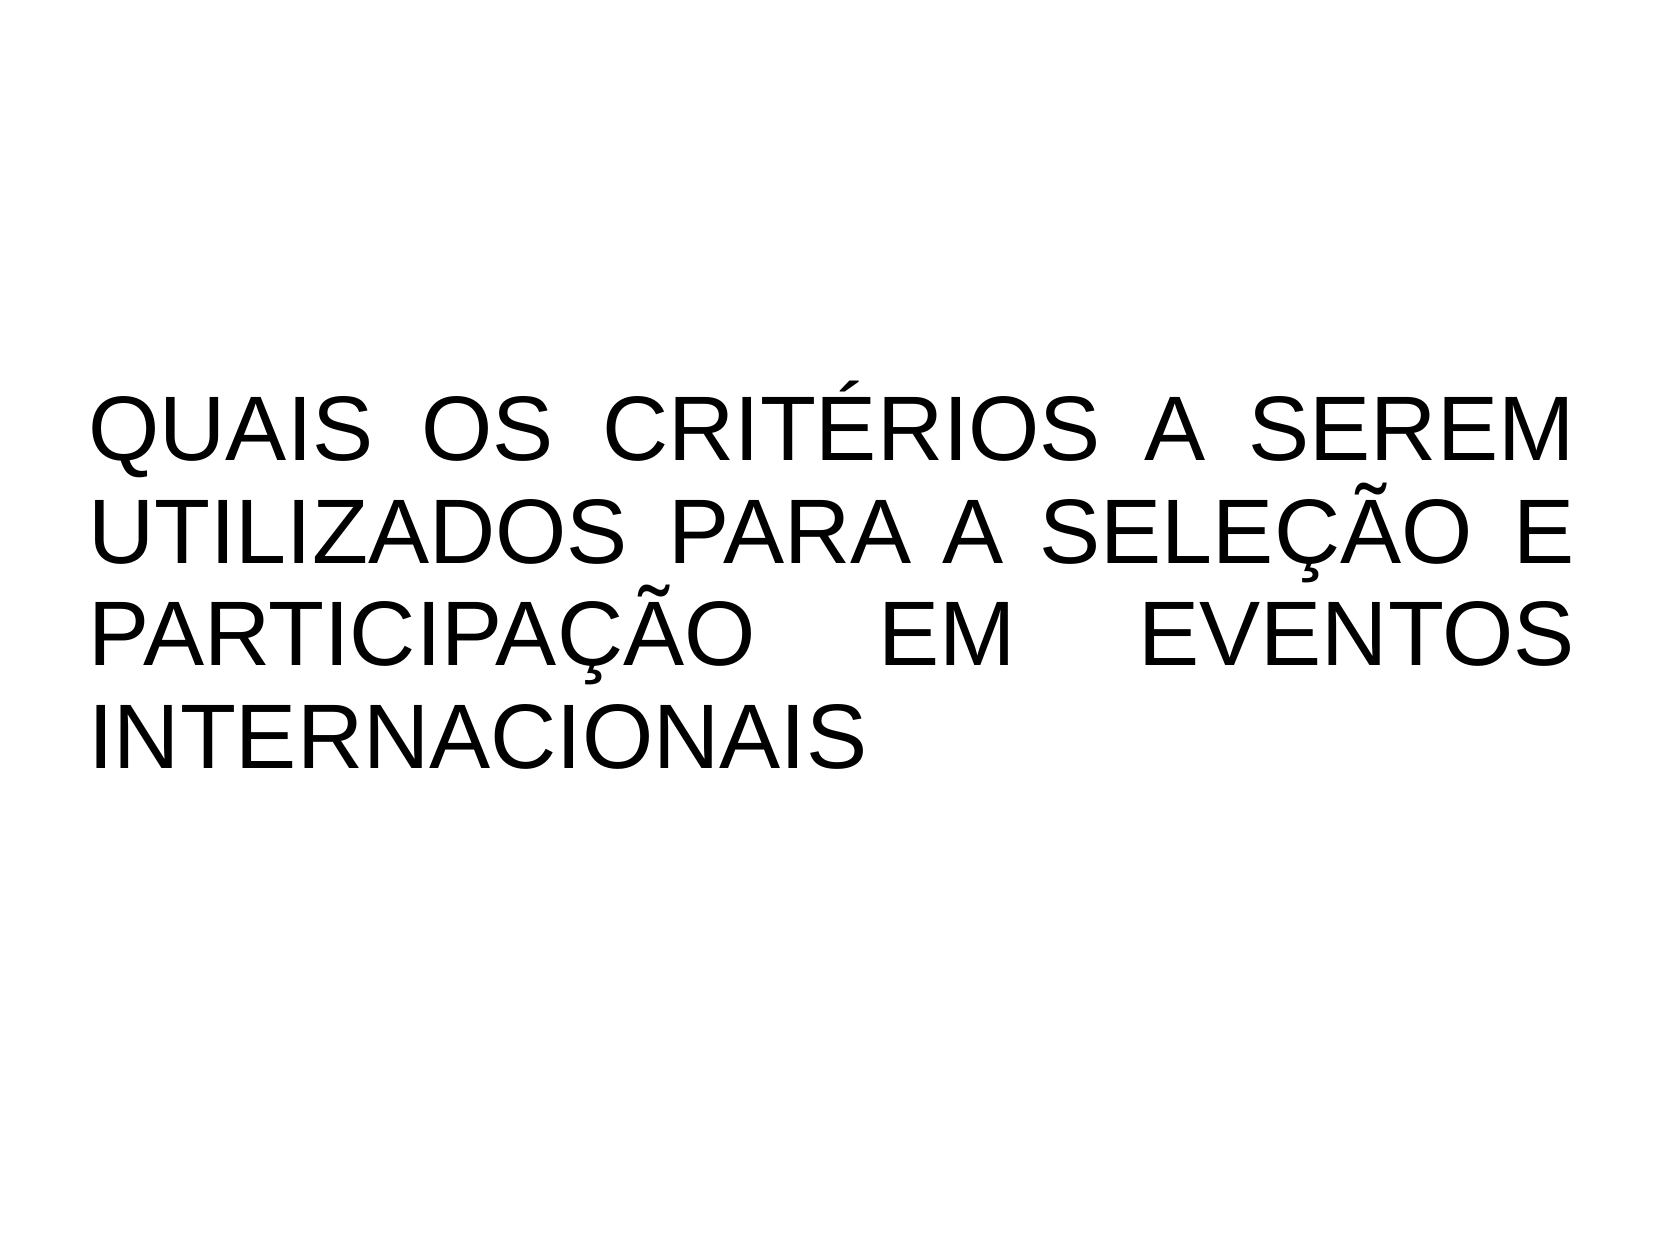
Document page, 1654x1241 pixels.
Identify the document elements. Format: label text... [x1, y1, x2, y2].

title QUAIS OS CRITÉRIOS A SEREM UTILIZADOS PARA A SELEÇÃO E PARTICIPAÇÃO EM EVENTOS INTERNACIONAIS [88, 206, 1577, 857]
